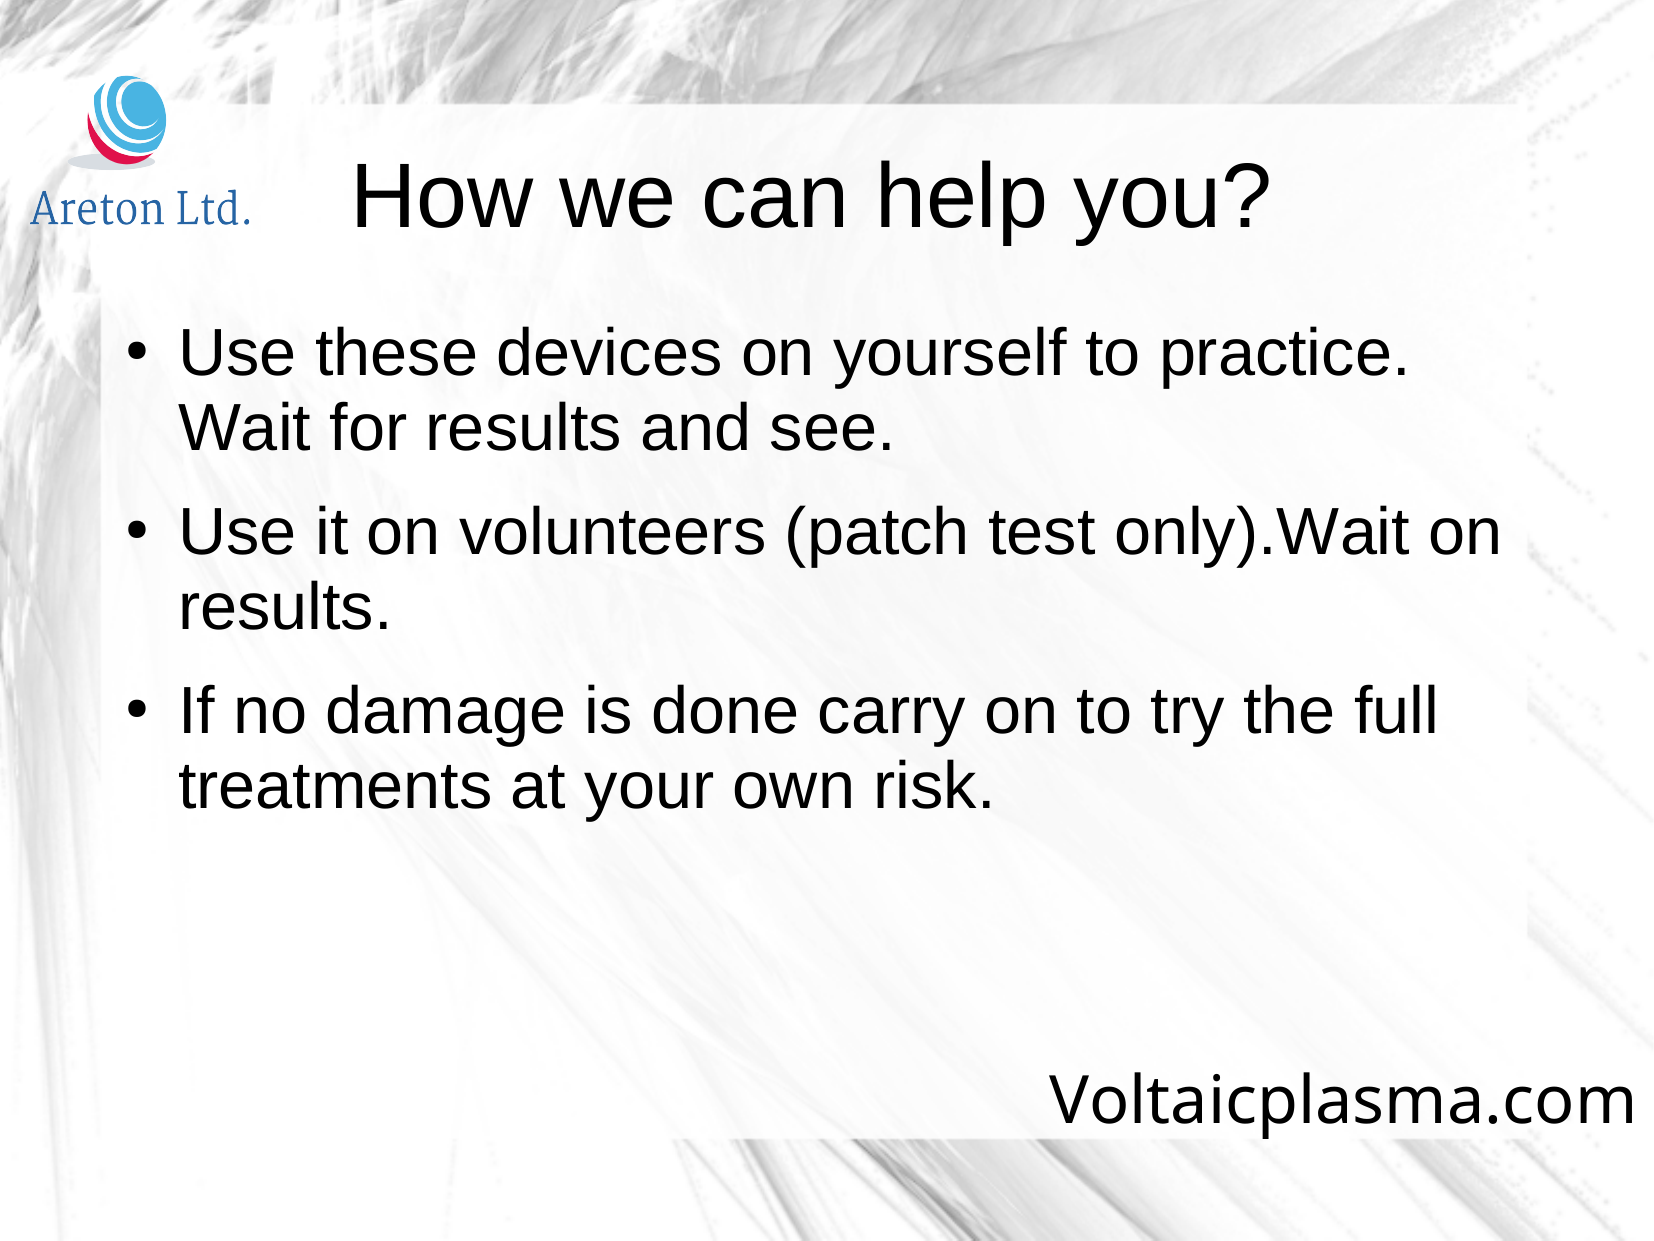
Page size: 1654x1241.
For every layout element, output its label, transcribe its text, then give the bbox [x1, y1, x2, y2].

title How we can help you? [316, 112, 1506, 281]
text_box Voltaicplasma.com [617, 784, 1654, 1241]
picture [0, 0, 1654, 1241]
list Use these devices on yourself to practice. Wait for results and see. Use it on volunteers (patch test only).Wait on results. If no damage is done carry on to try the full treatments at your own risk. [107, 315, 1561, 942]
